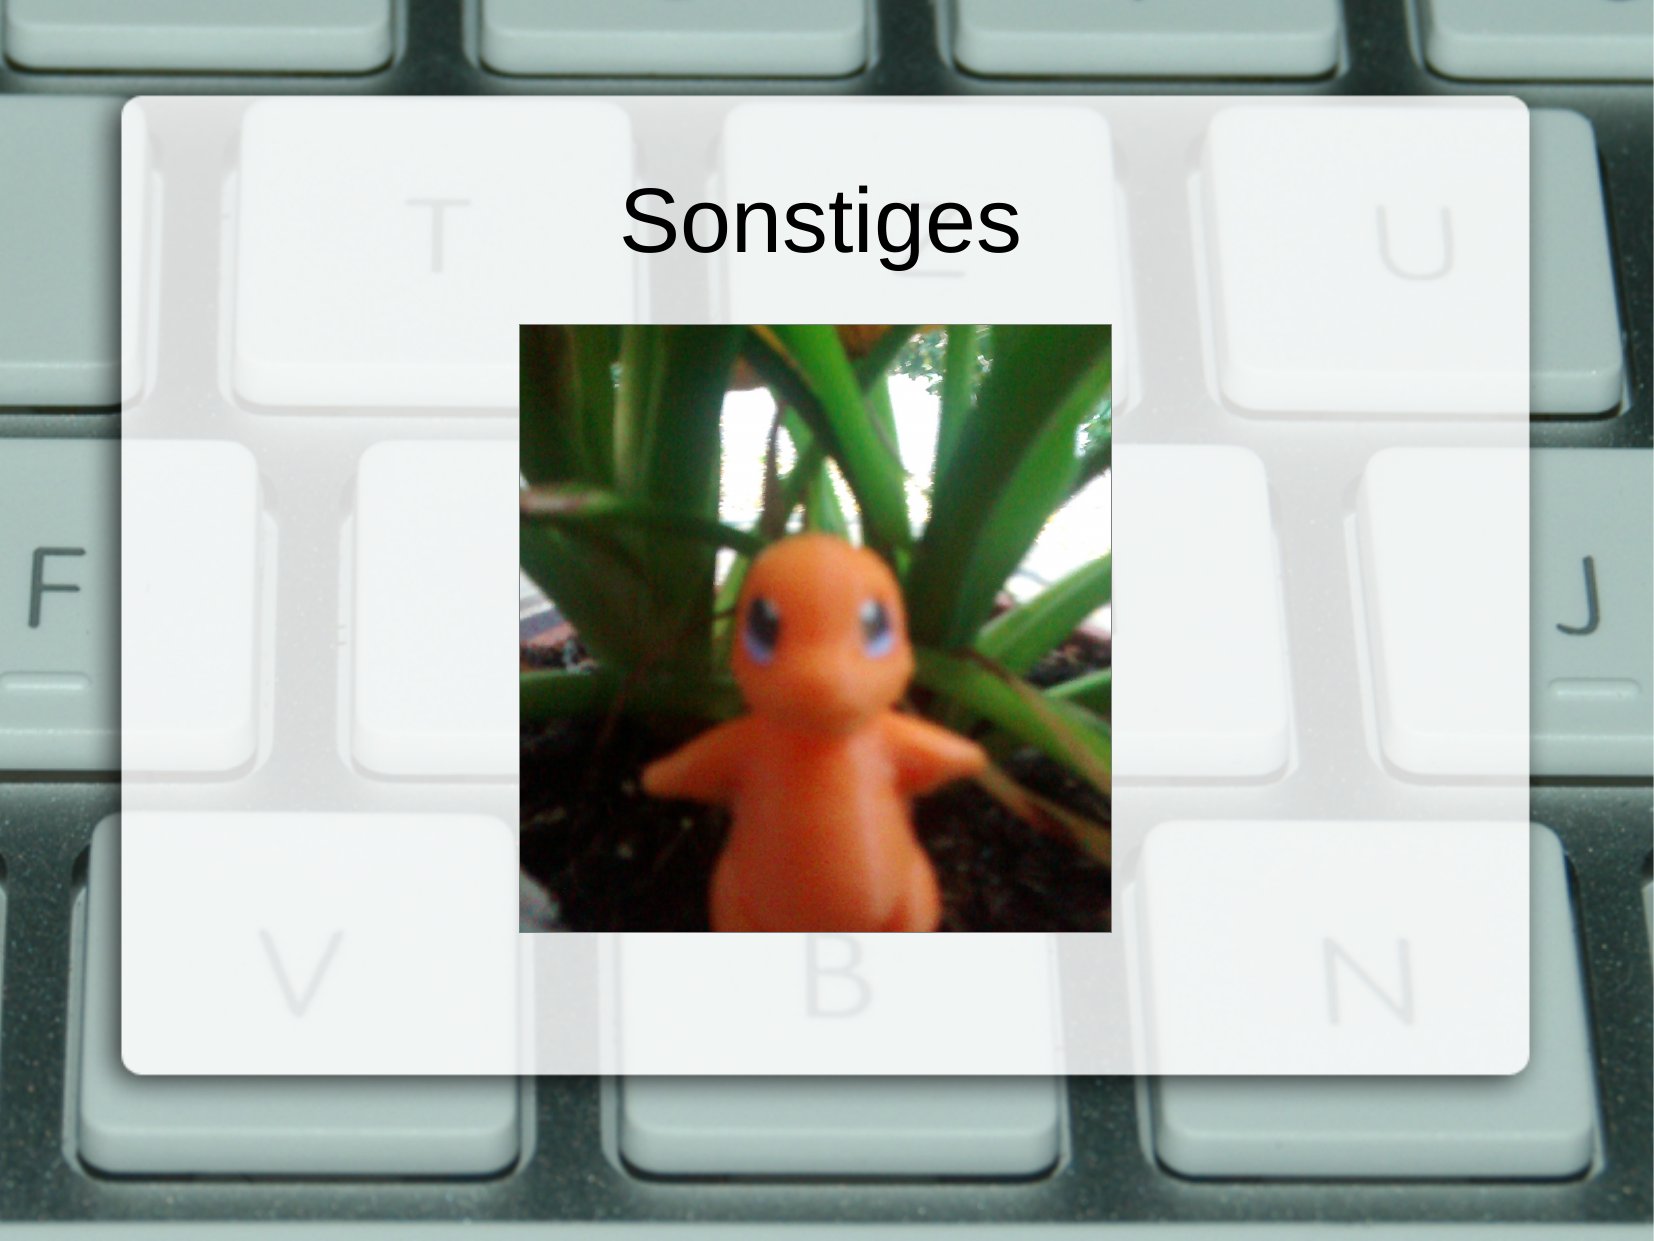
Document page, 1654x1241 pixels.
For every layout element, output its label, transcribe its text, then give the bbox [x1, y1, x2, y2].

picture [0, 0, 1654, 1241]
title Sonstiges [135, 117, 1506, 325]
